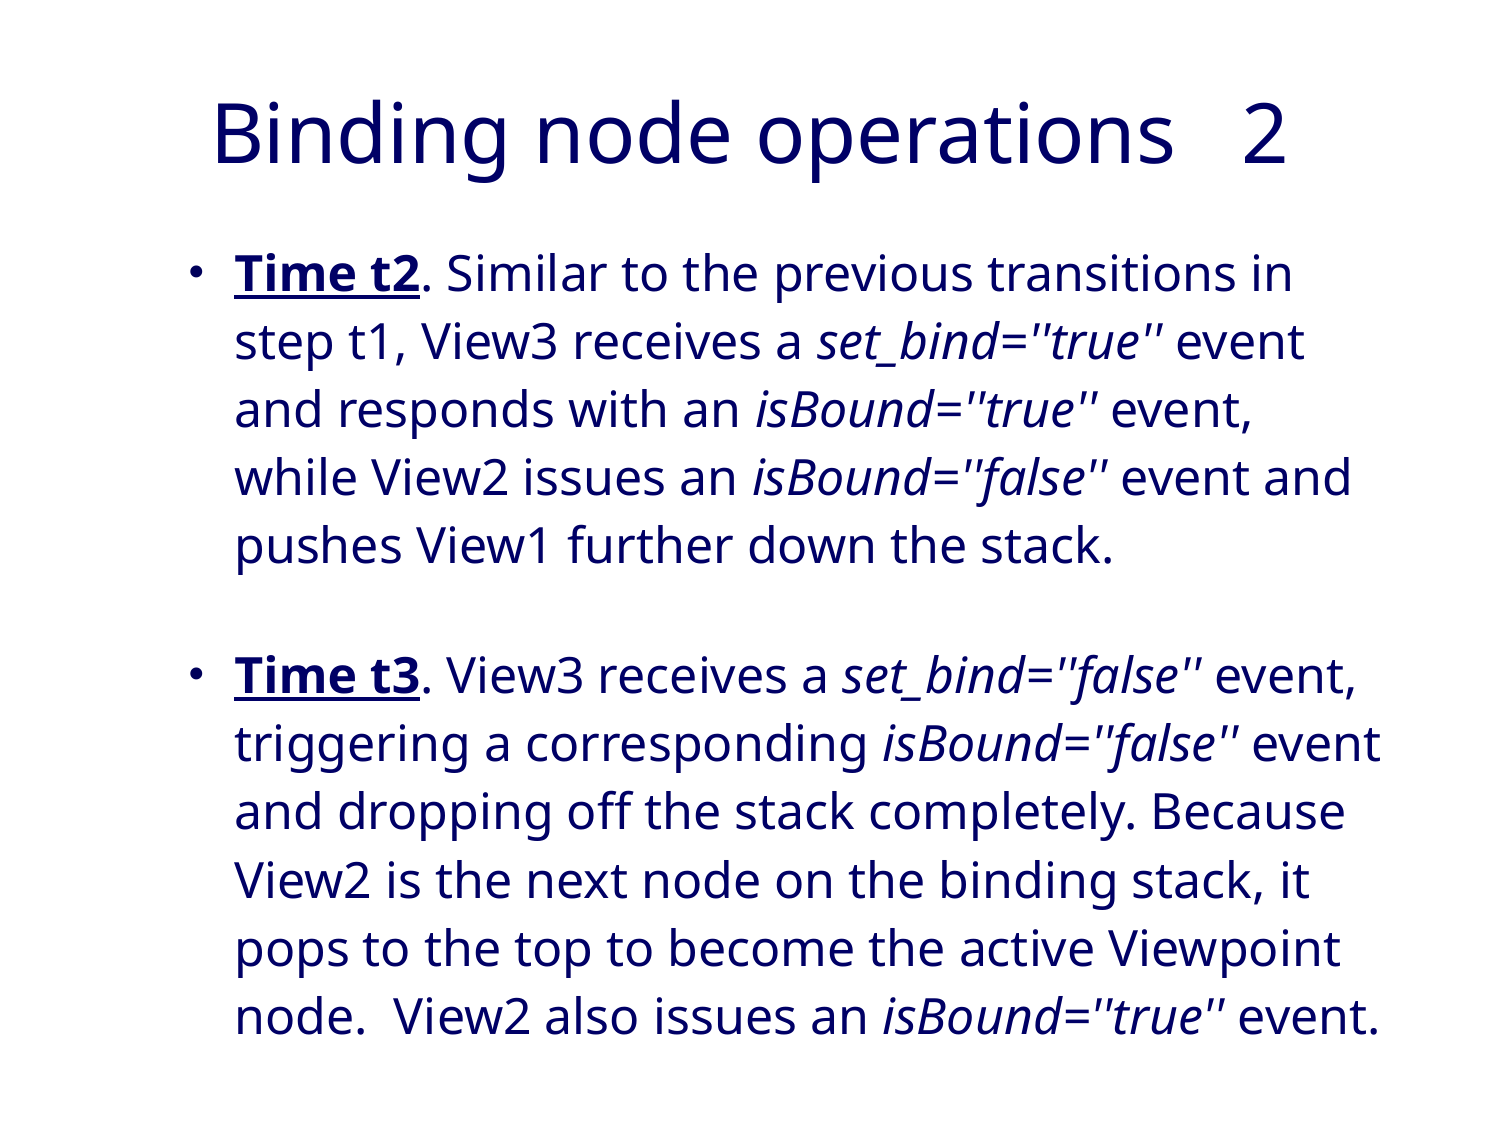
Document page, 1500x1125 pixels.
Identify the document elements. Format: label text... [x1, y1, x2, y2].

title Binding node operations 2 [112, 44, 1388, 218]
list Time t2. Similar to the previous transitions in step t1, View3 receives a set_bind=''true'' event and responds with an isBound=''true'' event, while View2 issues an isBound=''false'' event and pushes View1 further down the stack. Time t3. View3 receives a set_bind=''false'' event, triggering a corresponding isBound=''false'' event and dropping off the stack completely. Because View2 is the next node on the binding stack, it pops to the top to become the active Viewpoint node. View2 also issues an isBound=''true'' event. [112, 237, 1388, 986]
